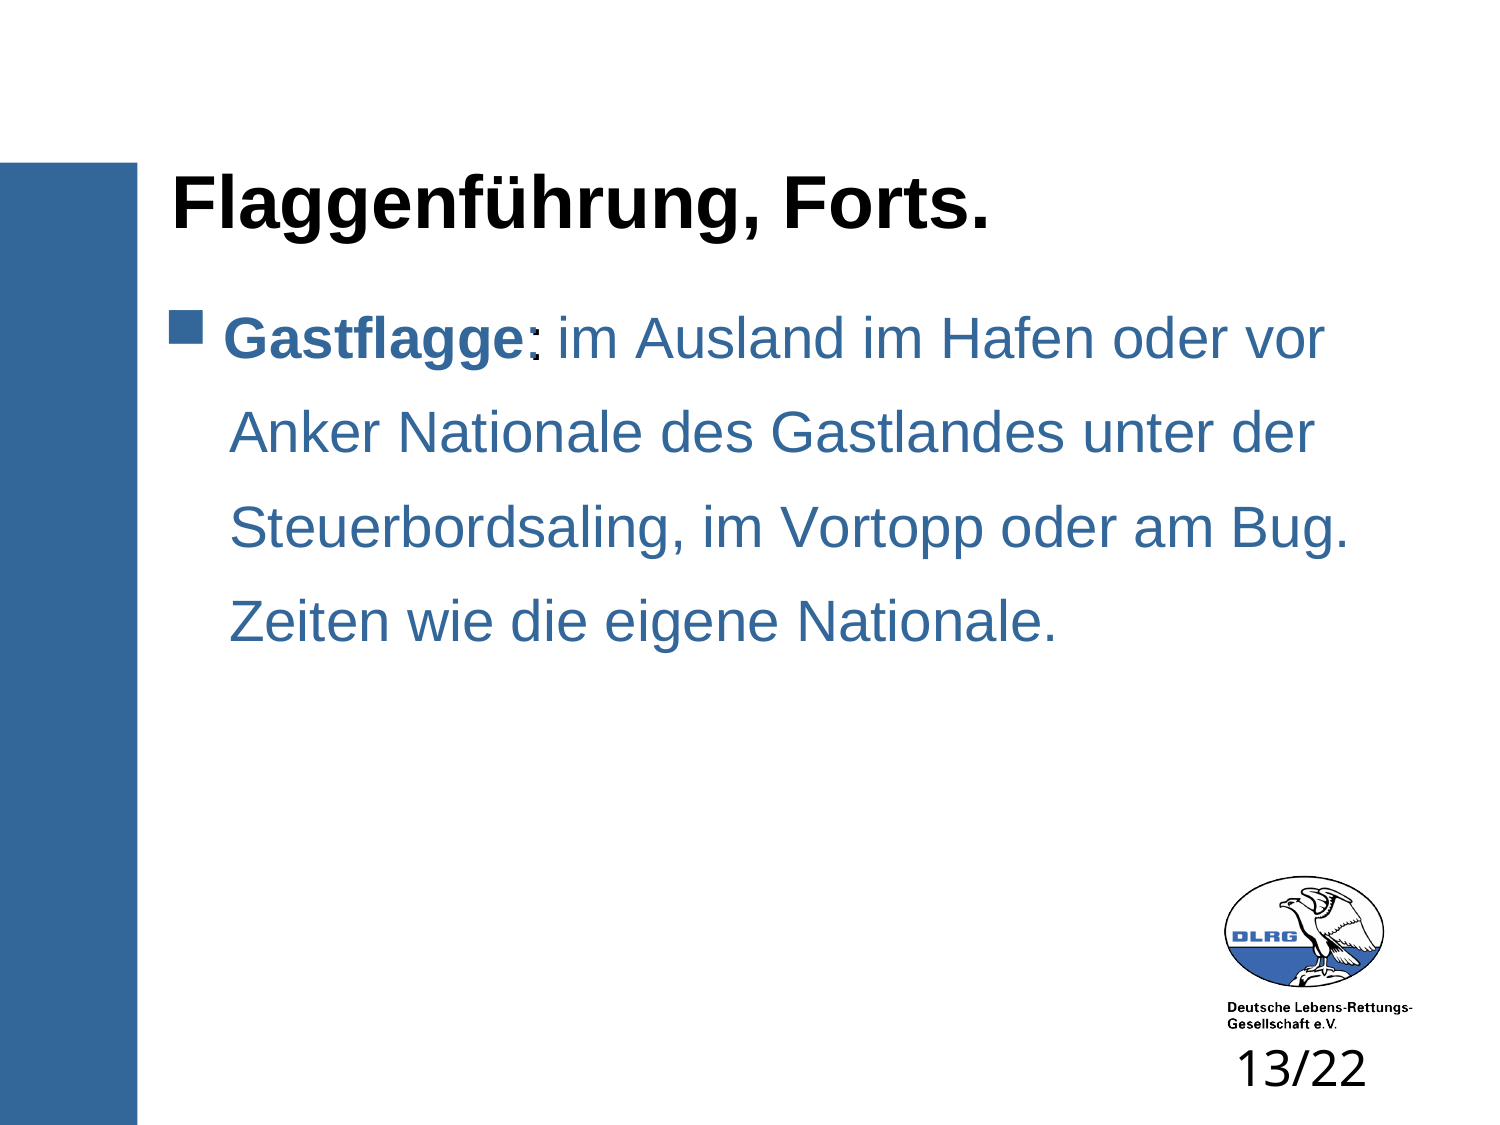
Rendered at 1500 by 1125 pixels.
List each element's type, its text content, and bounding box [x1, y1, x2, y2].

text_box Flaggenführung, Forts. [157, 138, 1440, 259]
text_box <Nummer>/22 [1219, 1028, 1500, 1105]
text_box Gastflagge: im Ausland im Hafen oder vor Anker Nationale des Gastlandes unter der Steuerbordsaling, im Vortopp oder am Bug. Zeiten wie die eigene Nationale. [149, 267, 1460, 1036]
